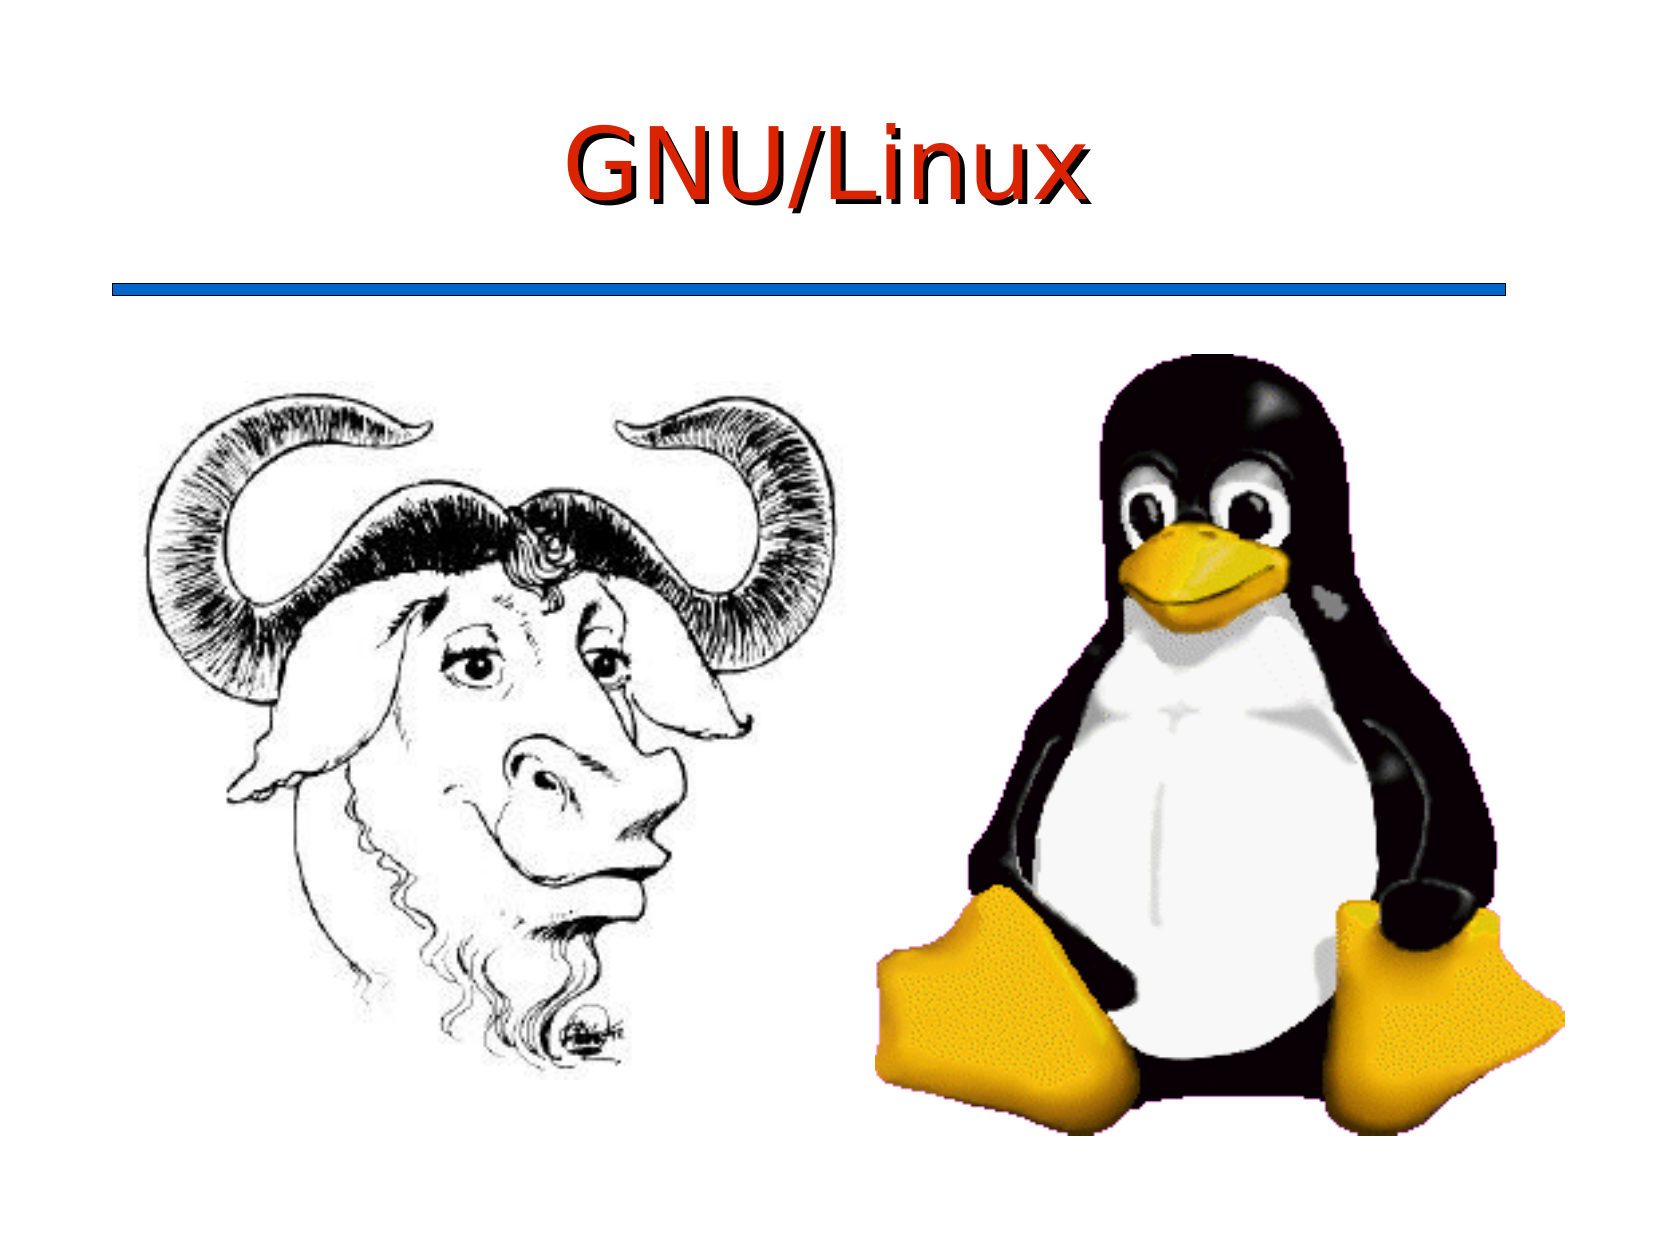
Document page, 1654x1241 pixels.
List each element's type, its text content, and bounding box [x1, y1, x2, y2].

title GNU/Linux [121, 61, 1534, 269]
picture [875, 354, 1565, 1136]
picture [118, 381, 857, 1080]
